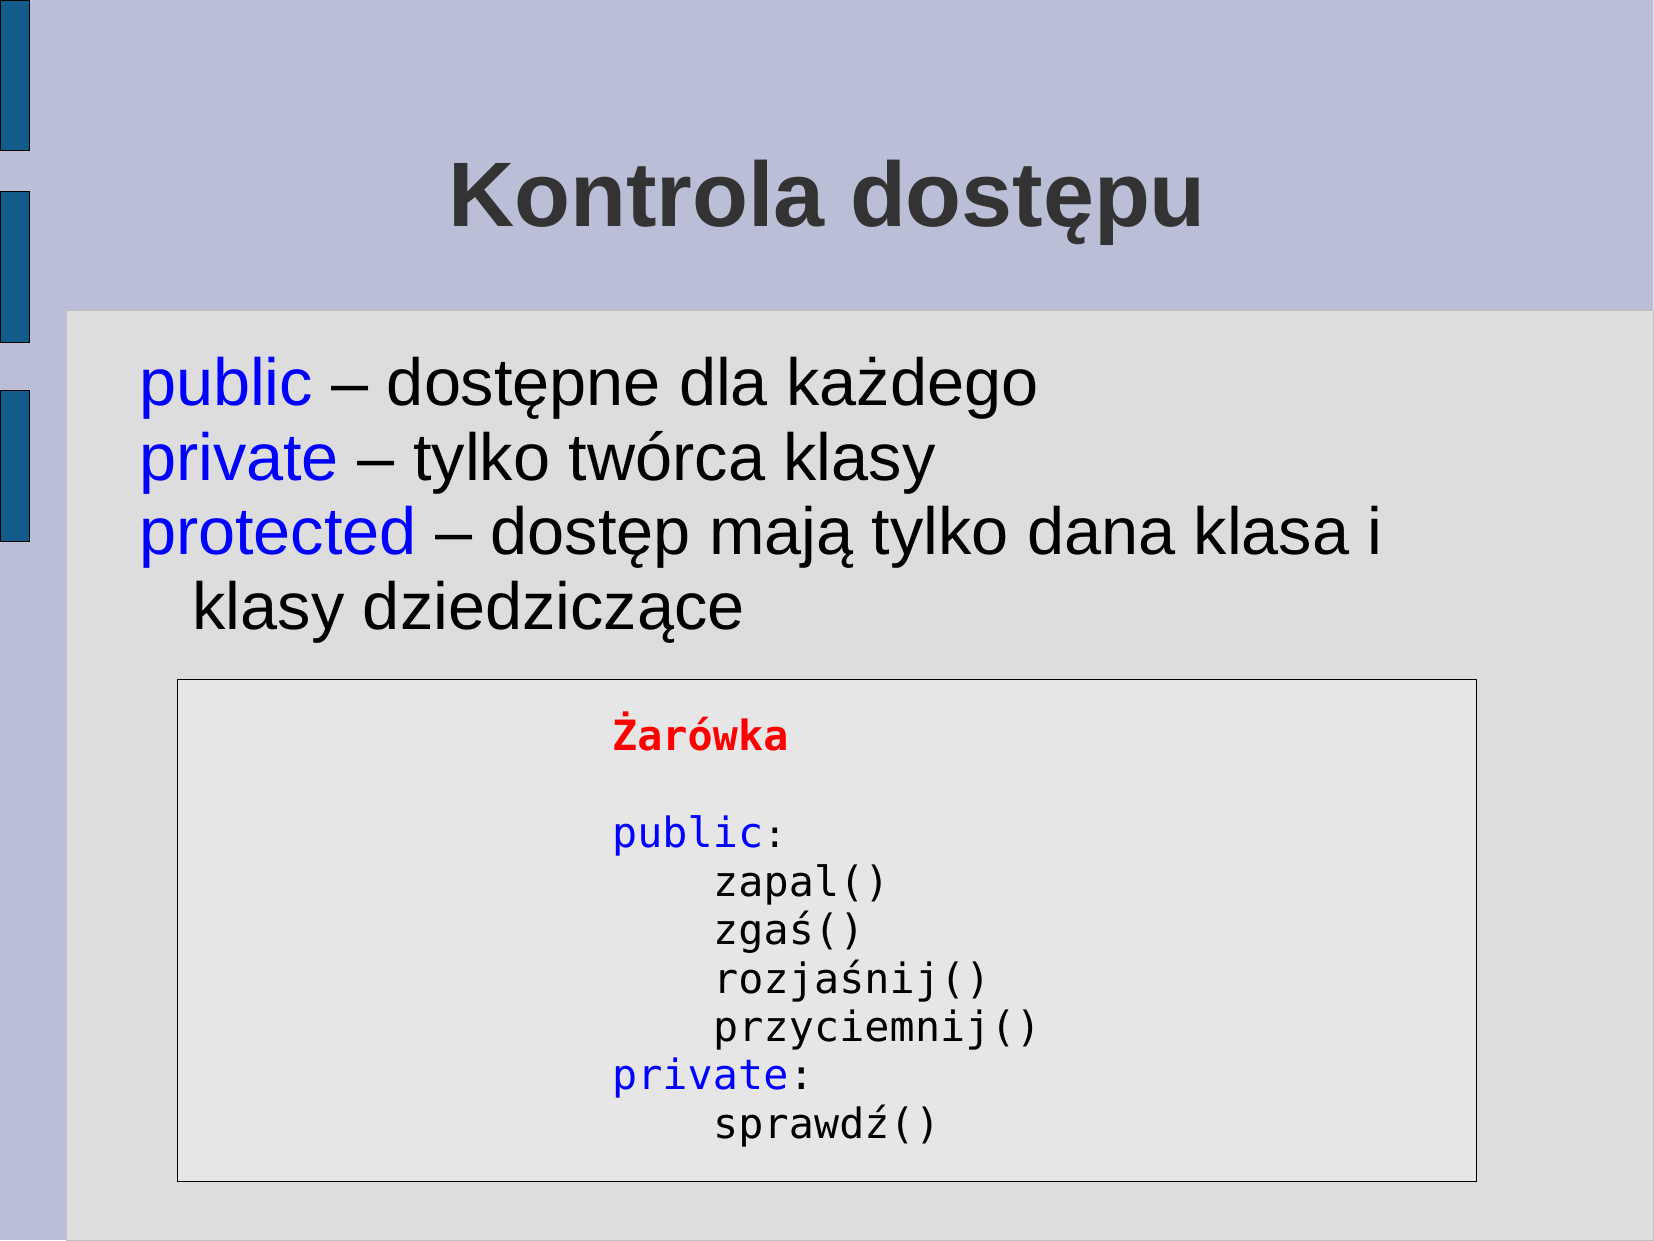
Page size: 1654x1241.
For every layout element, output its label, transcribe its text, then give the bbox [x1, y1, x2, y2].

text_box Żarówka public: zapal() zgaś() rozjaśnij() przyciemnij() private: sprawdź() [177, 679, 1477, 1182]
title Kontrola dostępu [121, 98, 1534, 291]
list public – dostępne dla każdego private – tylko twórca klasy protected – dostęp mają tylko dana klasa i klasy dziedziczące [121, 344, 1534, 650]
